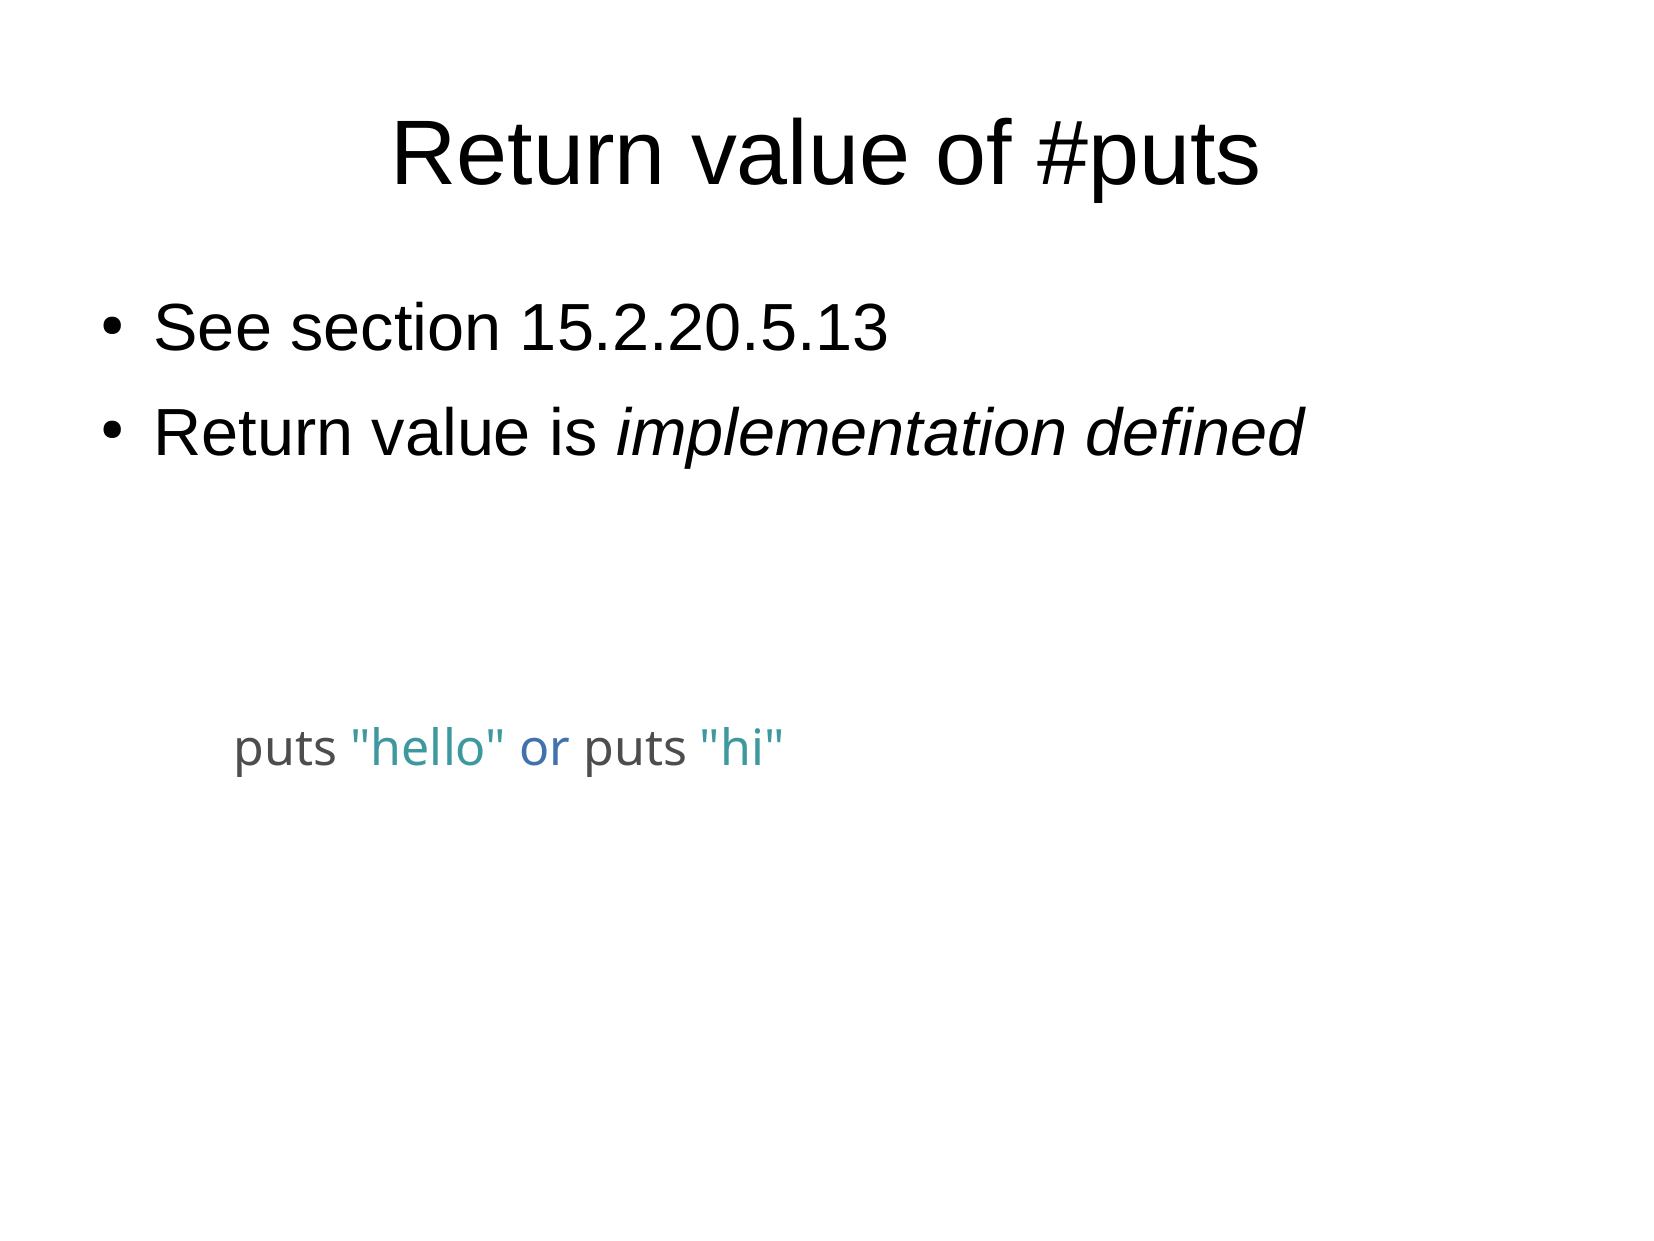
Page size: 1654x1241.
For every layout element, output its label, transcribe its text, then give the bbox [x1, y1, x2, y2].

title Return value of #puts [82, 49, 1571, 257]
list See section 15.2.20.5.13 Return value is implementation defined [82, 290, 1571, 1010]
text_box puts "hello" or puts "hi" [218, 705, 1141, 888]
